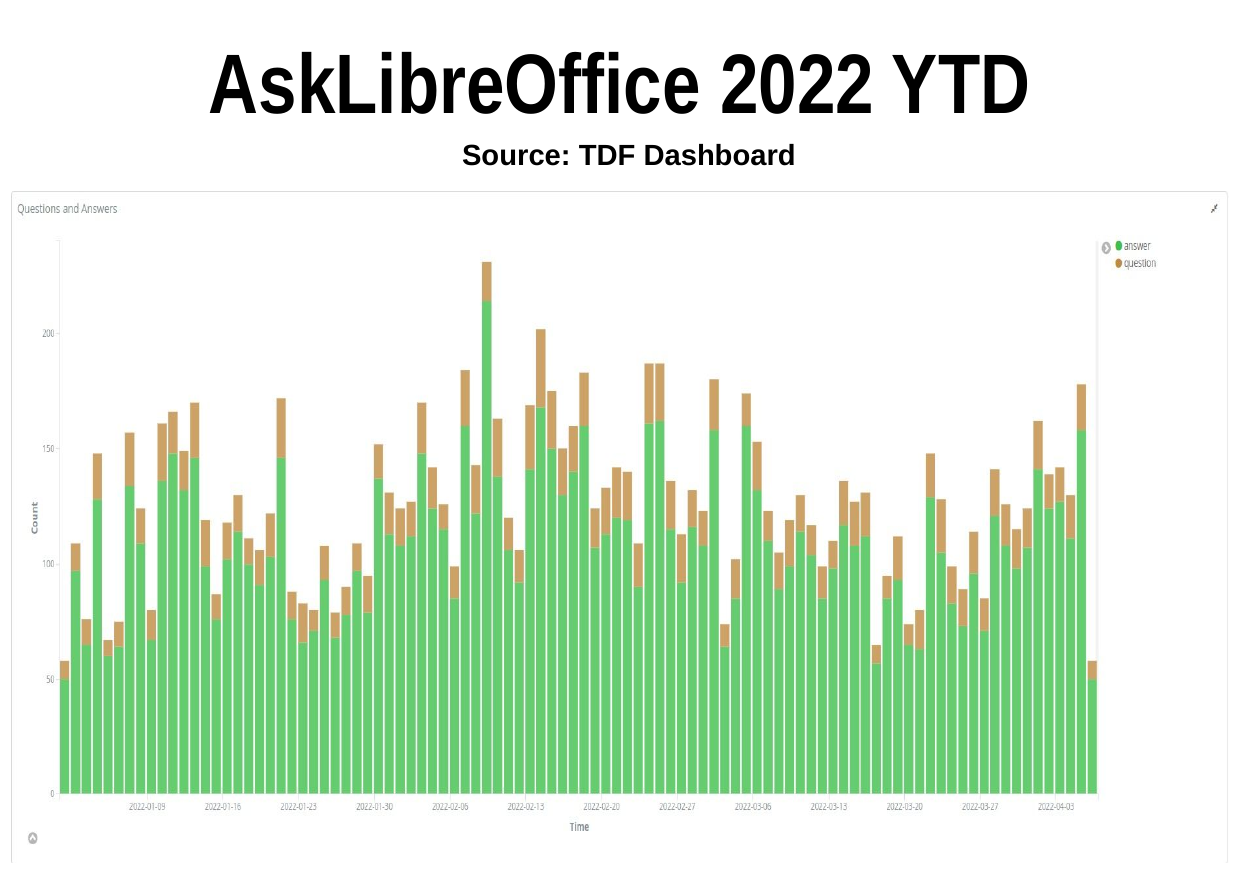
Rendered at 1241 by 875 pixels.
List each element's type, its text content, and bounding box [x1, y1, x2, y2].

title AskLibreOffice 2022 YTD [11, 12, 1229, 155]
picture [11, 191, 1229, 863]
text_box Source: TDF Dashboard [447, 131, 812, 185]
